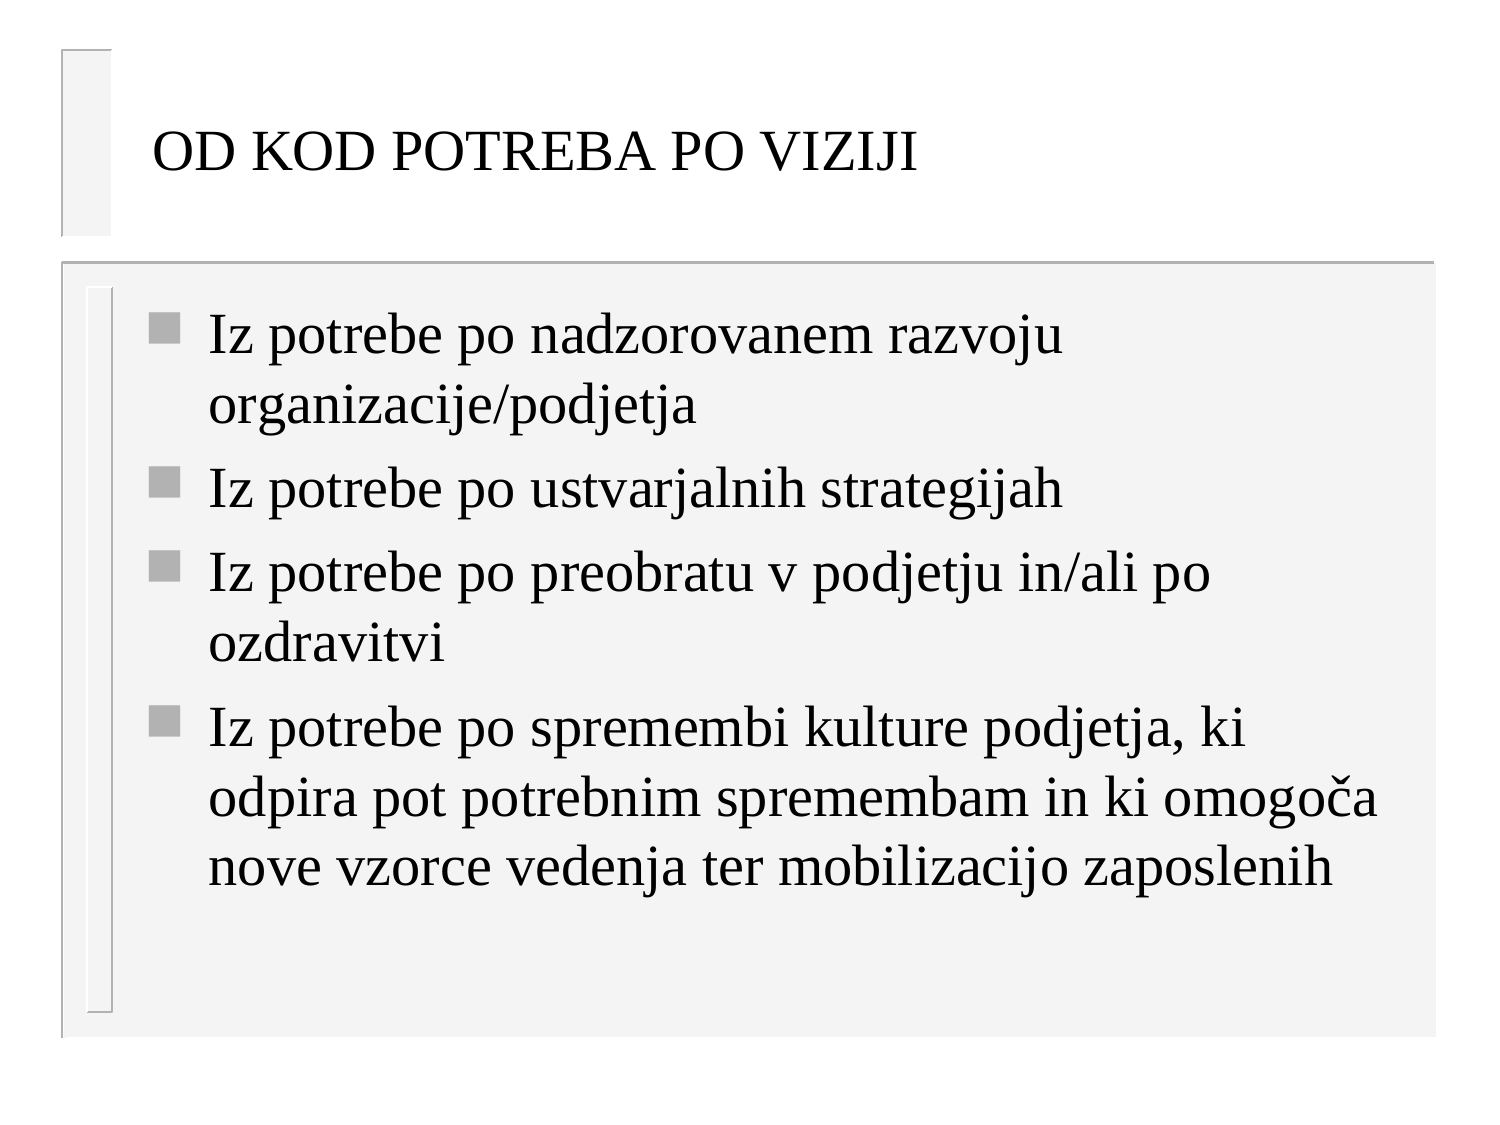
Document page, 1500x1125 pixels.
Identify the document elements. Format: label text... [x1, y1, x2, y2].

title OD KOD POTREBA PO VIZIJI [137, 56, 1413, 238]
list Iz potrebe po nadzorovanem razvoju organizacije/podjetja Iz potrebe po ustvarjalnih strategijah Iz potrebe po preobratu v podjetju in/ali po ozdravitvi Iz potrebe po spremembi kulture podjetja, ki odpira pot potrebnim spremembam in ki omogoča nove vzorce vedenja ter mobilizacijo zaposlenih [137, 287, 1413, 963]
